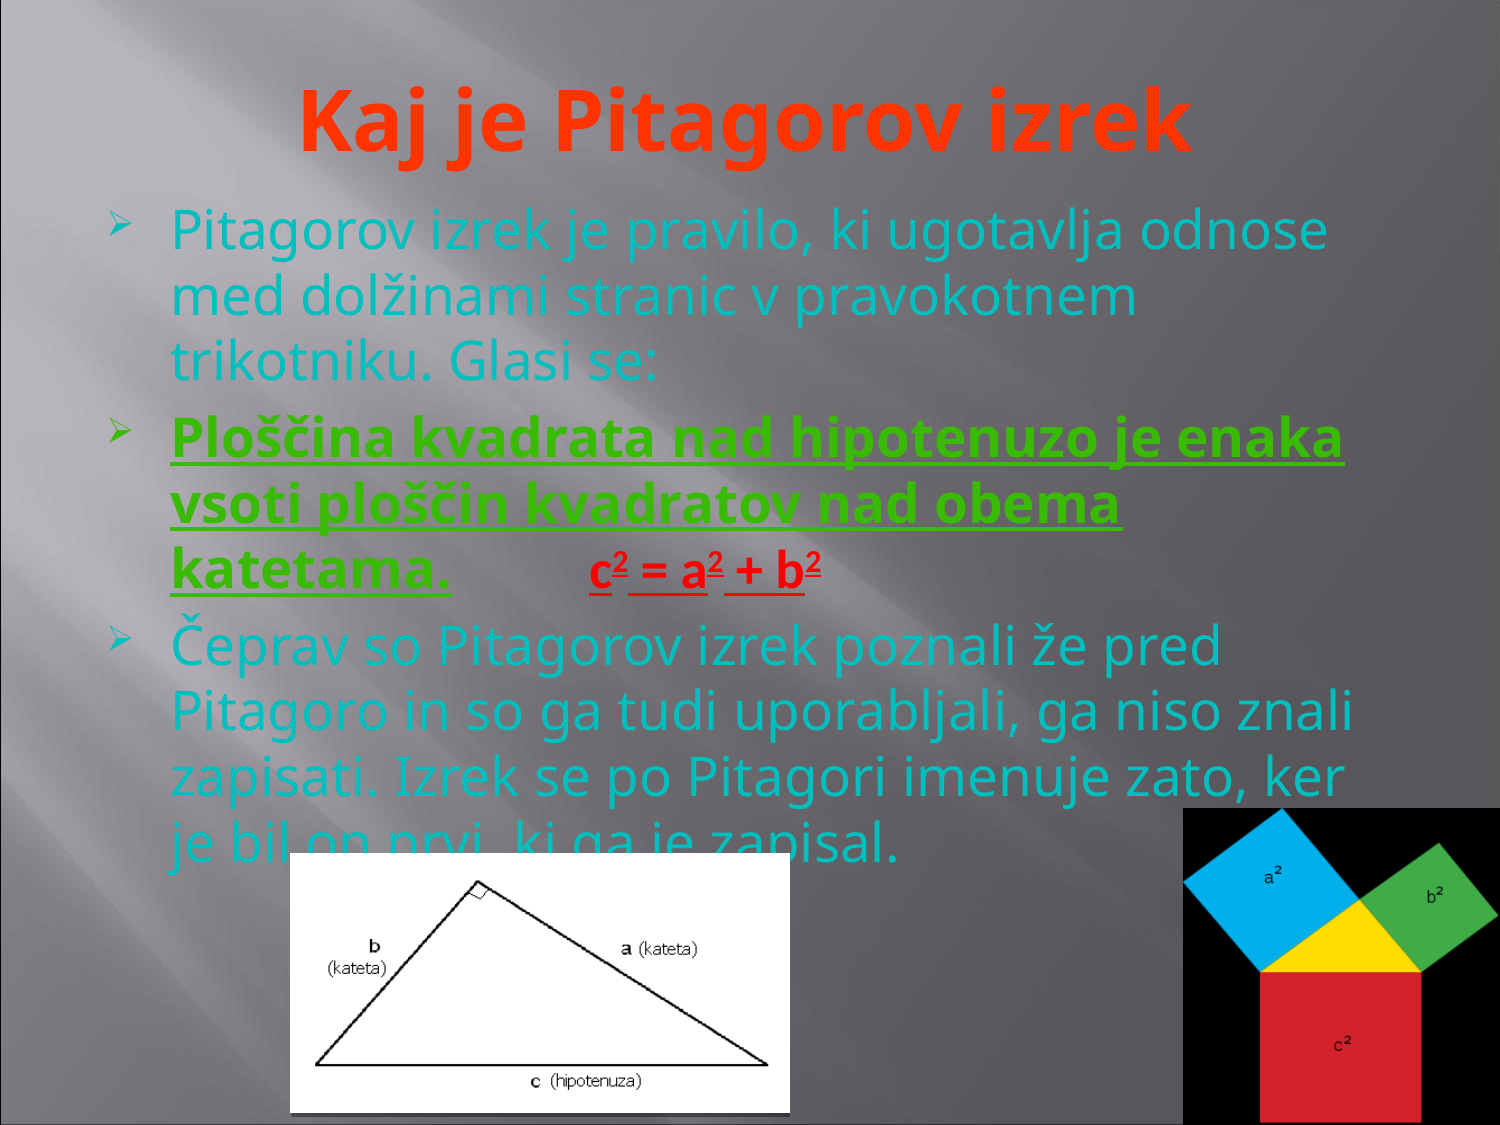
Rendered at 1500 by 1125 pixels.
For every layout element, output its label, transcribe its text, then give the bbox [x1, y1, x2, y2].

picture [0, 0, 1500, 1125]
list Pitagorov izrek je pravilo, ki ugotavlja odnose med dolžinami stranic v pravokotnem trikotniku. Glasi se: Ploščina kvadrata nad hipotenuzo je enaka vsoti ploščin kvadratov nad obema katetama. c2 = a2 + b2 Čeprav so Pitagorov izrek poznali že pred Pitagoro in so ga tudi uporabljali, ga niso znali zapisati. Izrek se po Pitagori imenuje zato, ker je bil on prvi, ki ga je zapisal. [70, 187, 1390, 960]
title Kaj je Pitagorov izrek [70, 23, 1421, 211]
